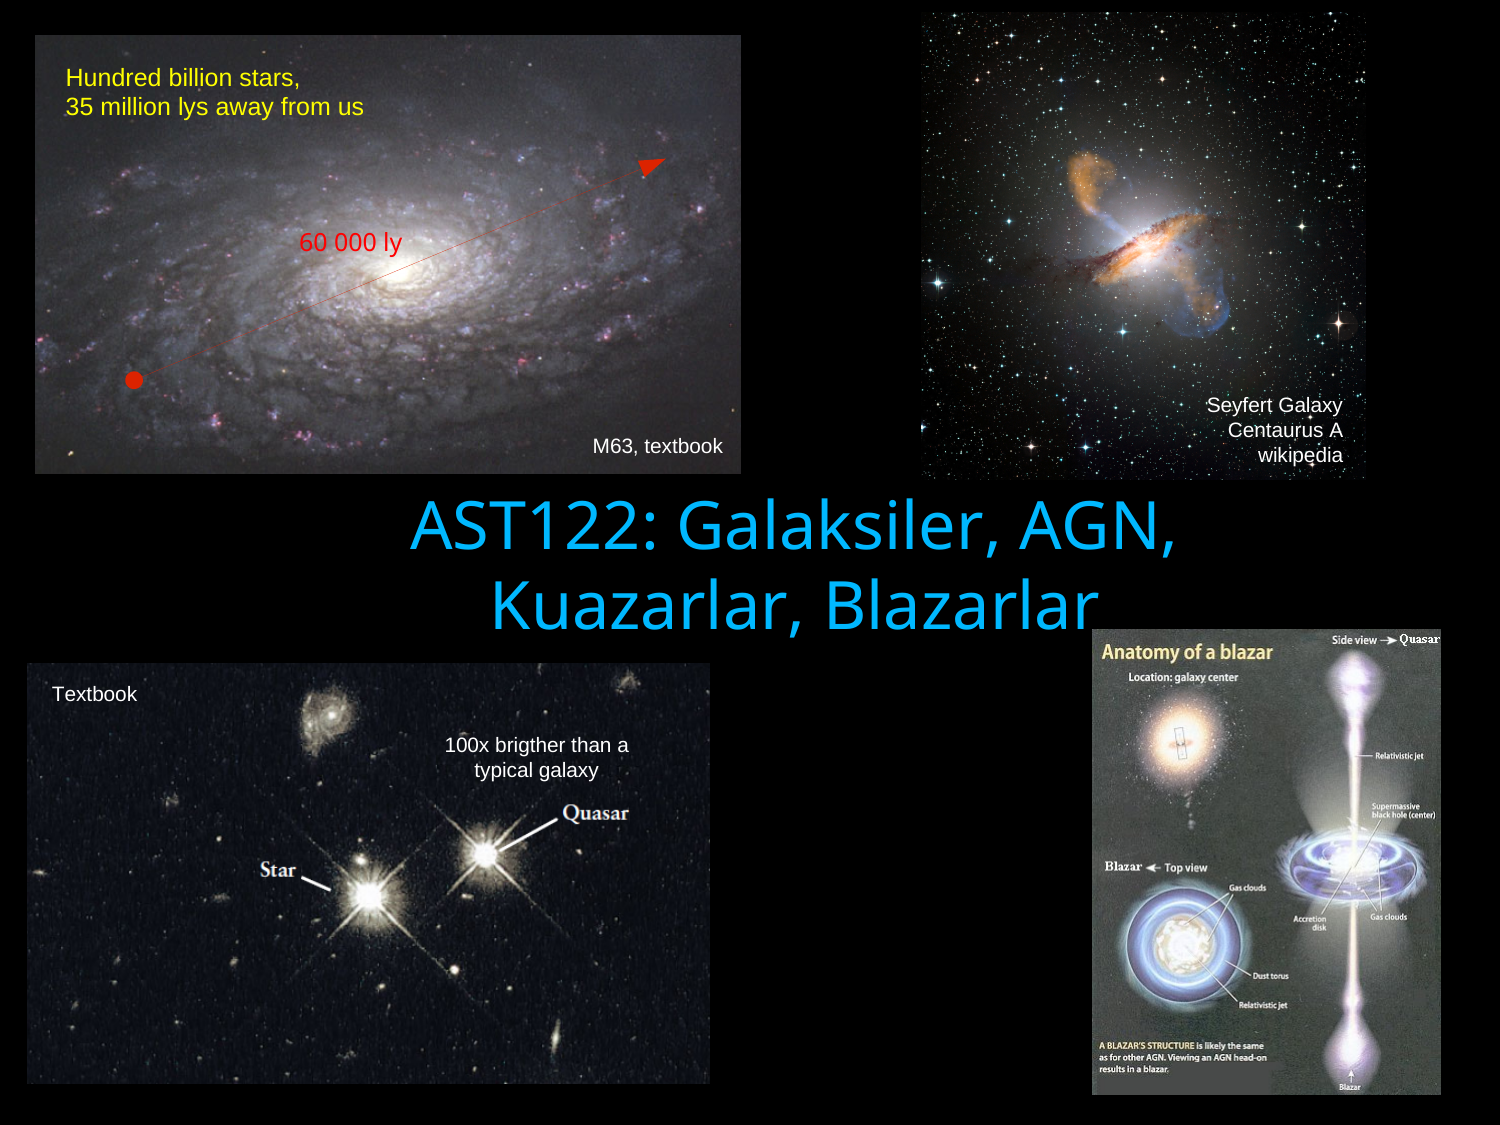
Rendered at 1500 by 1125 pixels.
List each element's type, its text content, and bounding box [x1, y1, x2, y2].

picture [27, 663, 710, 1085]
text_box M63, textbook [497, 425, 738, 466]
text_box Hundred billion stars, 35 million lys away from us [50, 53, 516, 129]
text_box AST122: Galaksiler, AGN, Kuazarlar, Blazarlar [345, 475, 1246, 651]
text_box 60 000 ly [230, 218, 471, 264]
picture [35, 35, 741, 474]
text_box 100x brigther than a typical galaxy [424, 724, 650, 789]
text_box Textbook [37, 673, 278, 714]
picture [921, 12, 1366, 480]
text_box Seyfert Galaxy Centaurus A wikipedia [1117, 384, 1358, 475]
picture [1092, 629, 1441, 1095]
